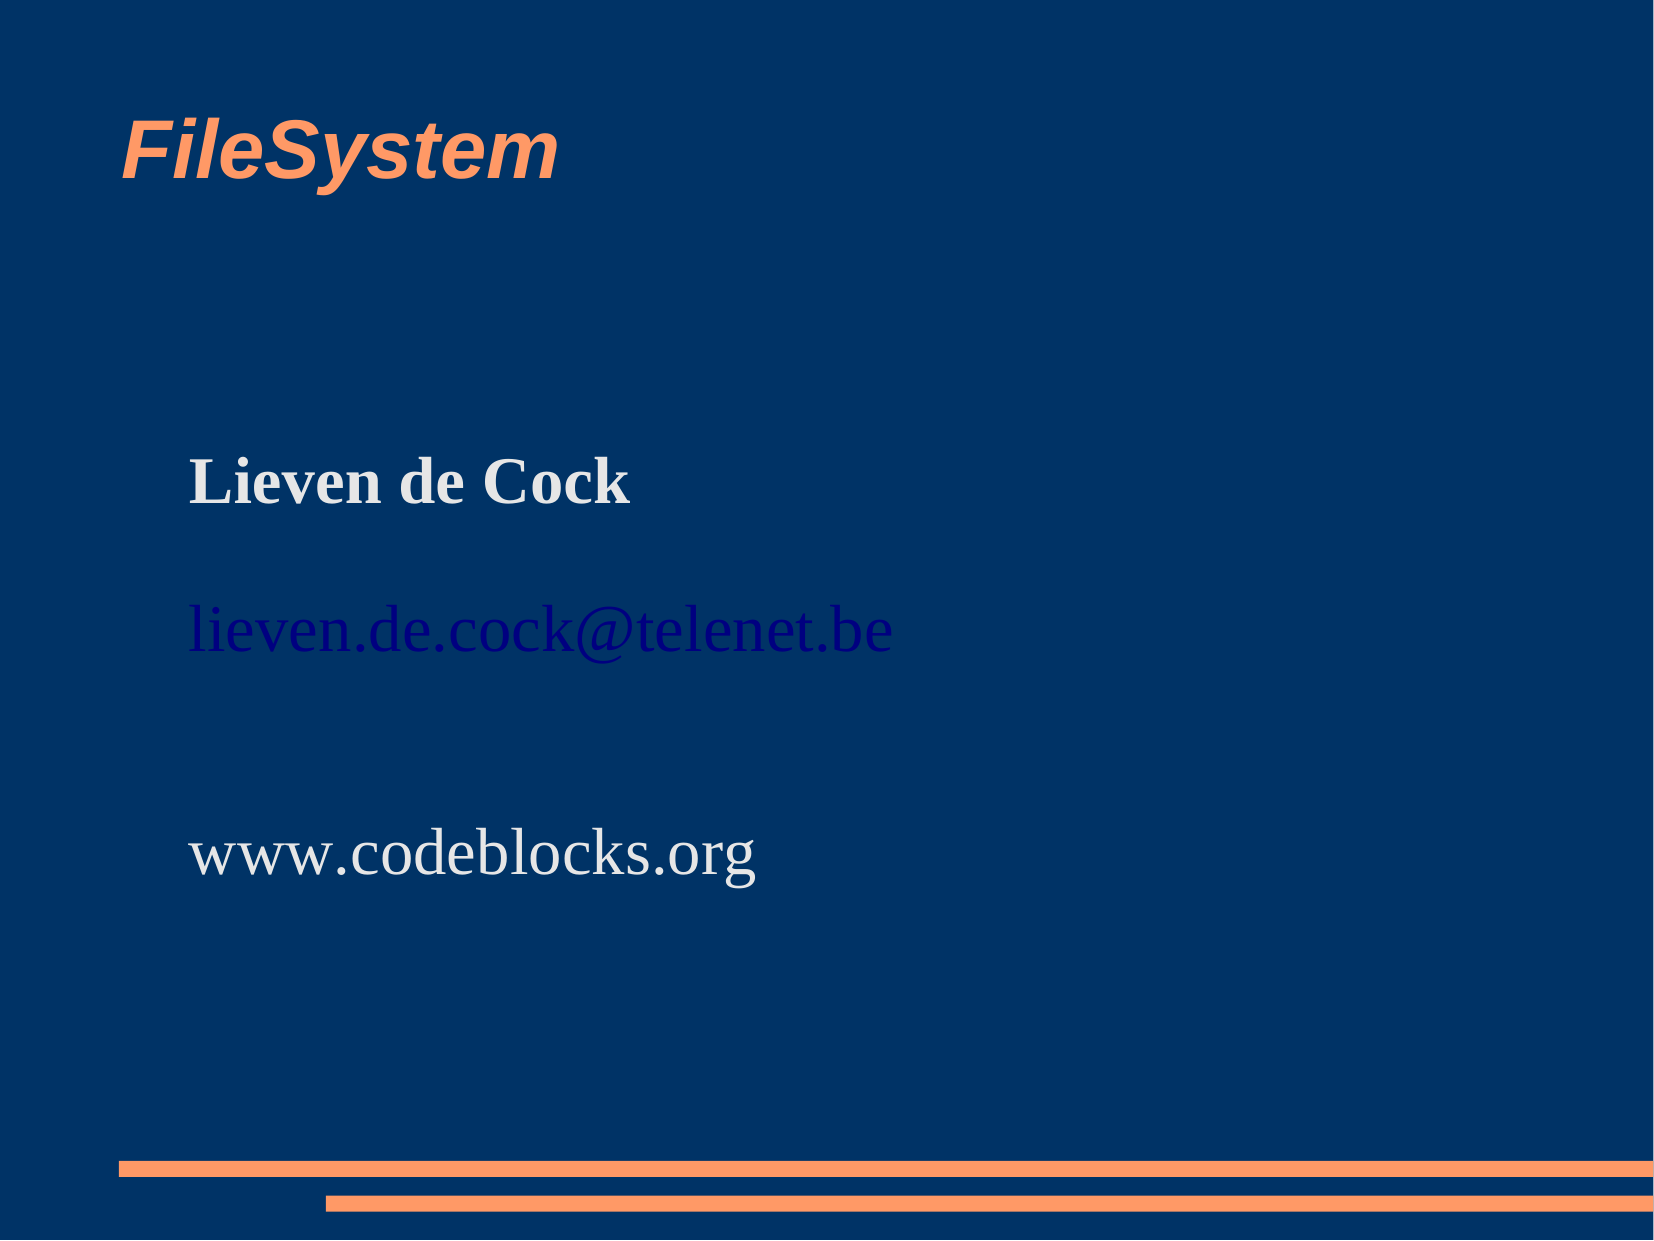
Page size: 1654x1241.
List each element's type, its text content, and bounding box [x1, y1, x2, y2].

list Lieven de Cock lieven.de.cock@telenet.be www.codeblocks.org [177, 370, 1568, 1152]
title FileSystem [121, 46, 1534, 254]
subtitle [178, 364, 1570, 1147]
